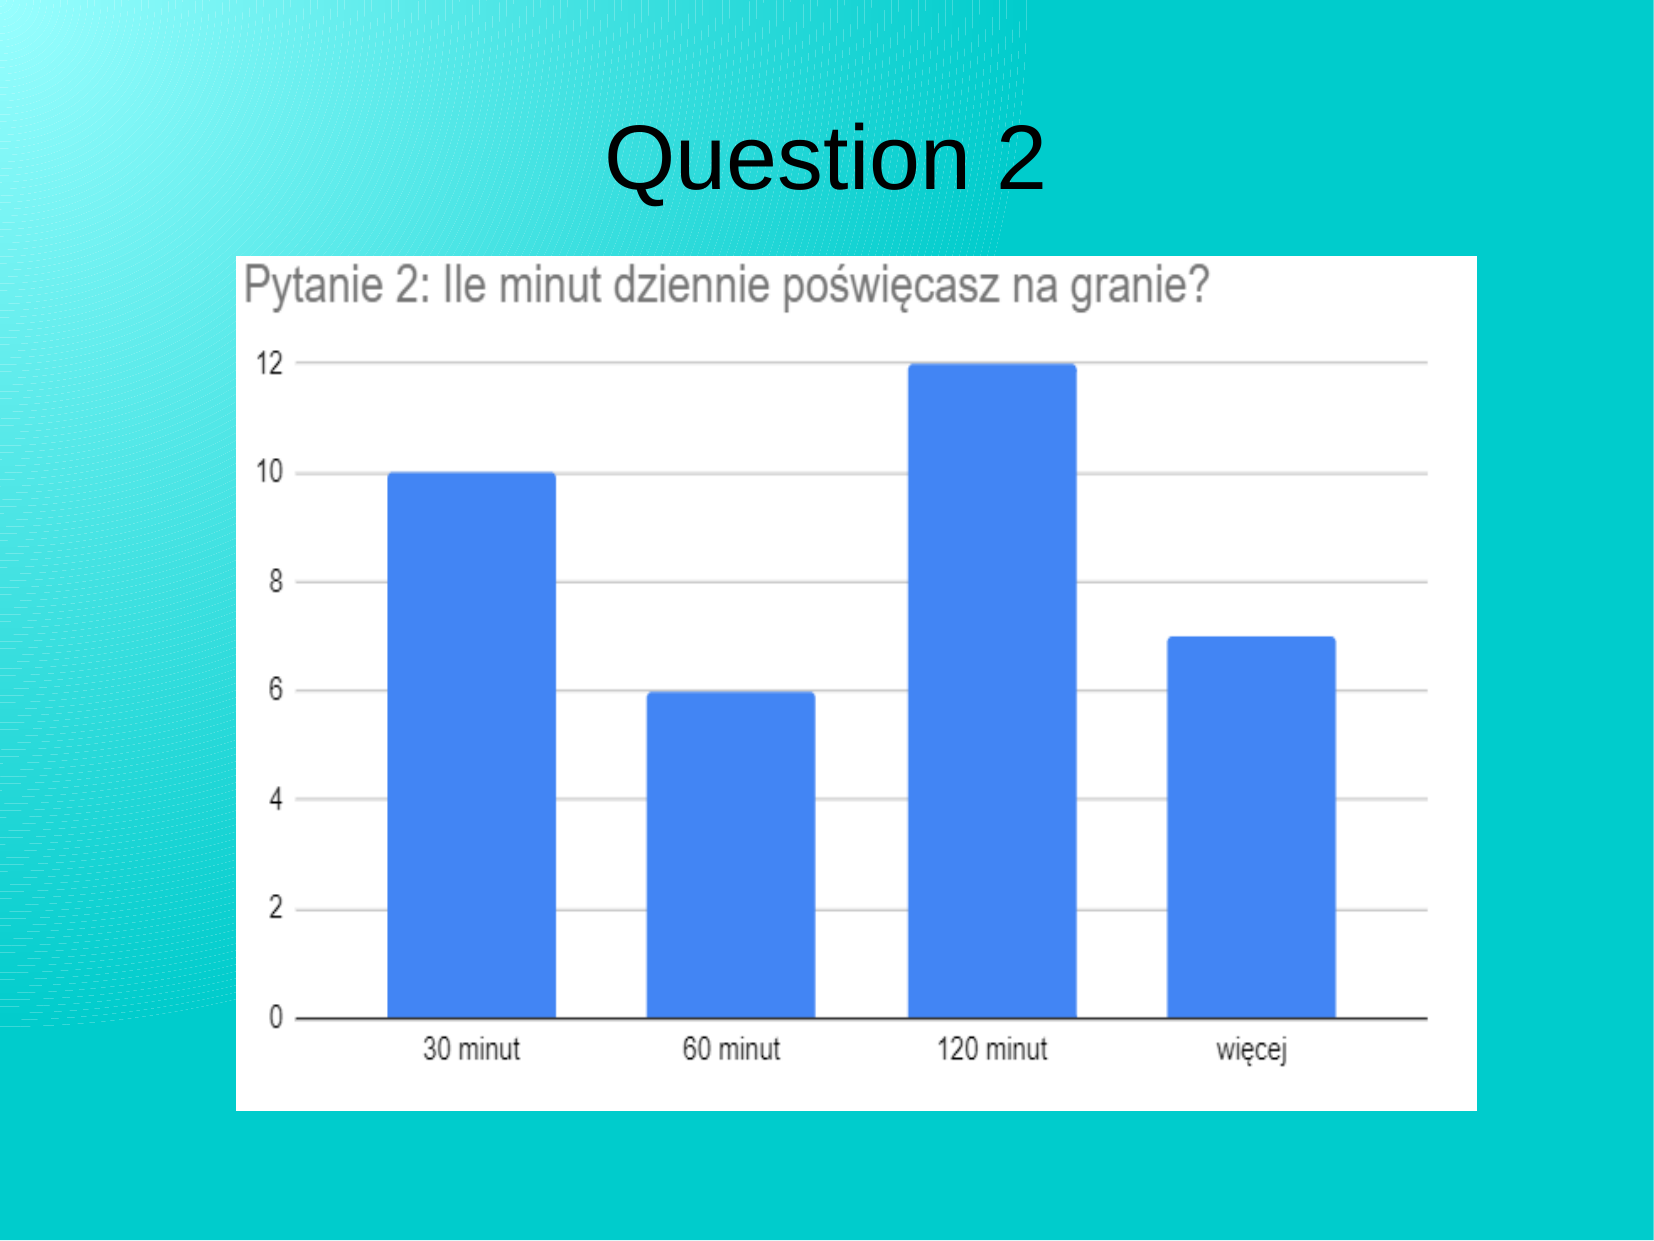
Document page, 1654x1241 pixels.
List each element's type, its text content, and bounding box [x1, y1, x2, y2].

title Question 2 [82, 49, 1571, 257]
picture [236, 256, 1477, 1111]
